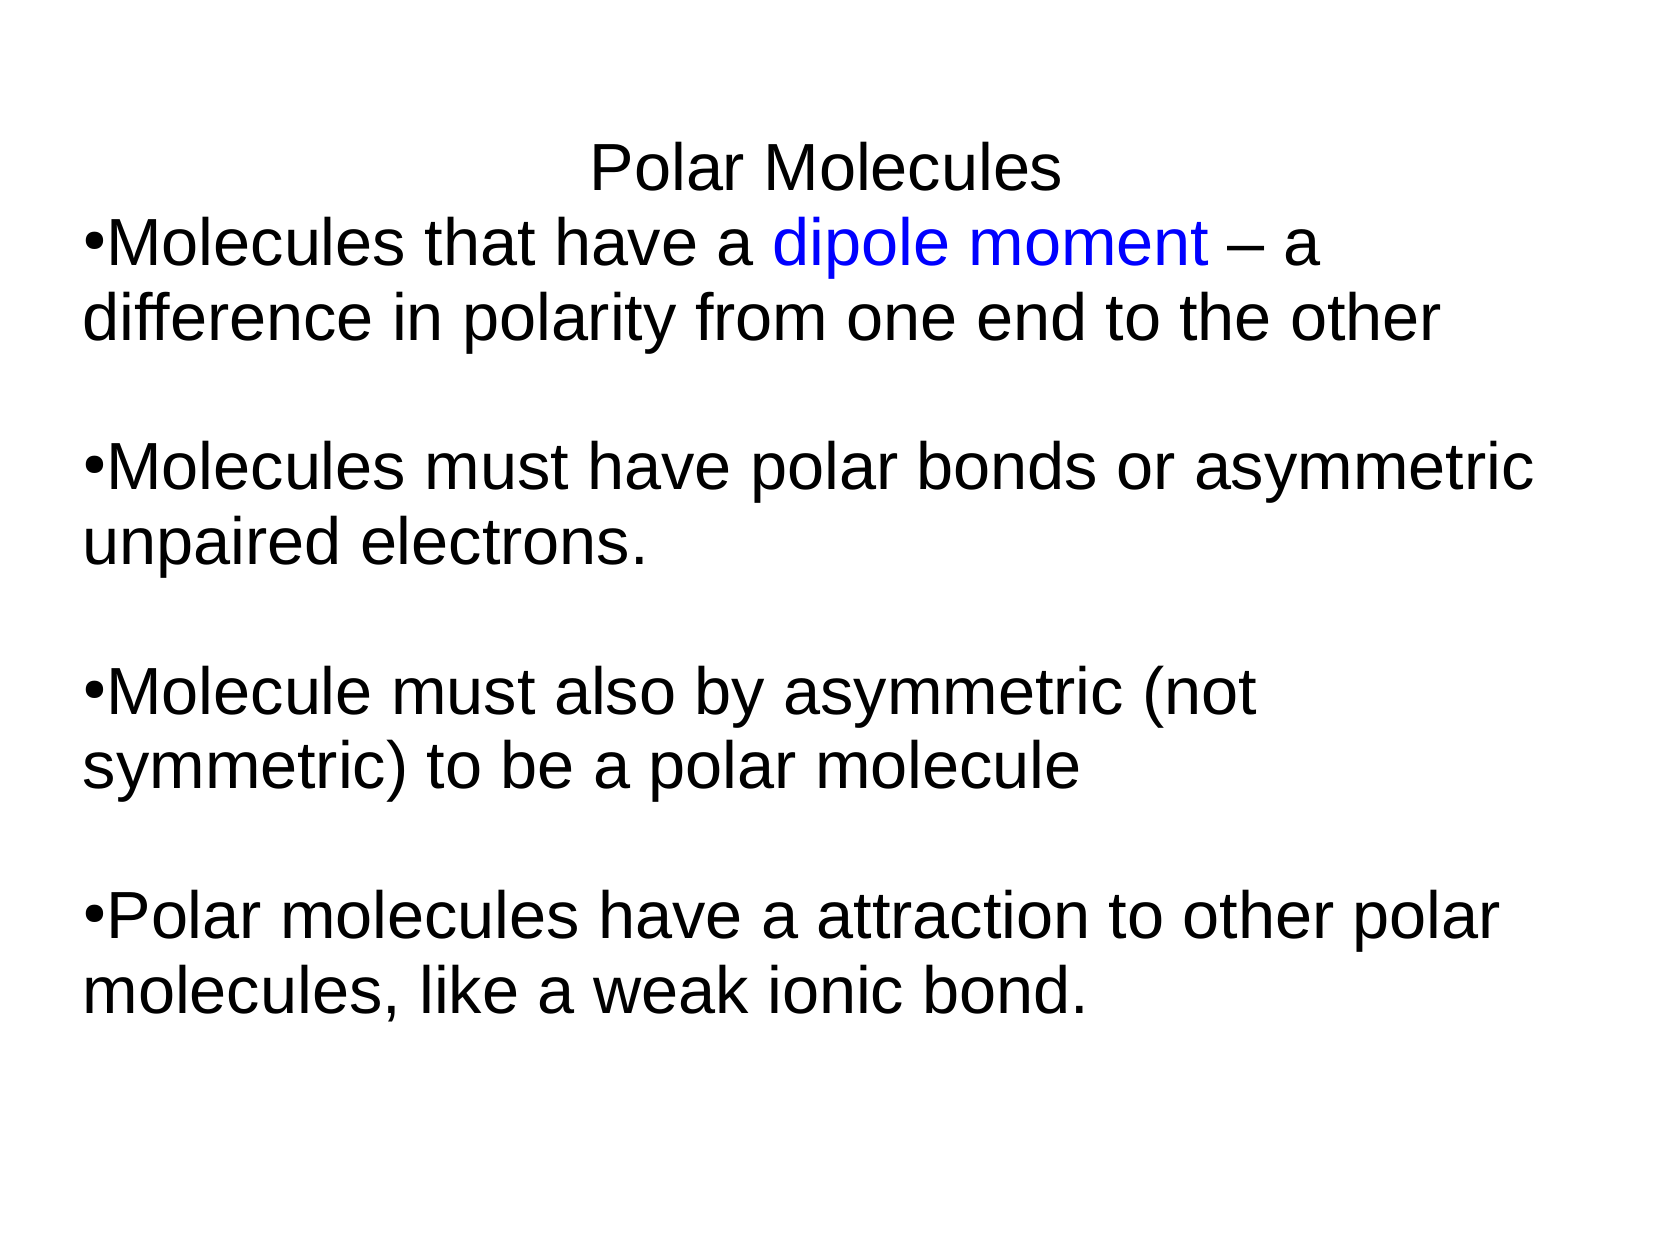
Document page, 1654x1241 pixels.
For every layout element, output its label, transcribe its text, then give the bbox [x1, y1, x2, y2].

subtitle Polar Molecules Molecules that have a dipole moment – a difference in polarity from one end to the other Molecules must have polar bonds or asymmetric unpaired electrons. Molecule must also by asymmetric (not symmetric) to be a polar molecule Polar molecules have a attraction to other polar molecules, like a weak ionic bond. [82, 49, 1571, 1109]
